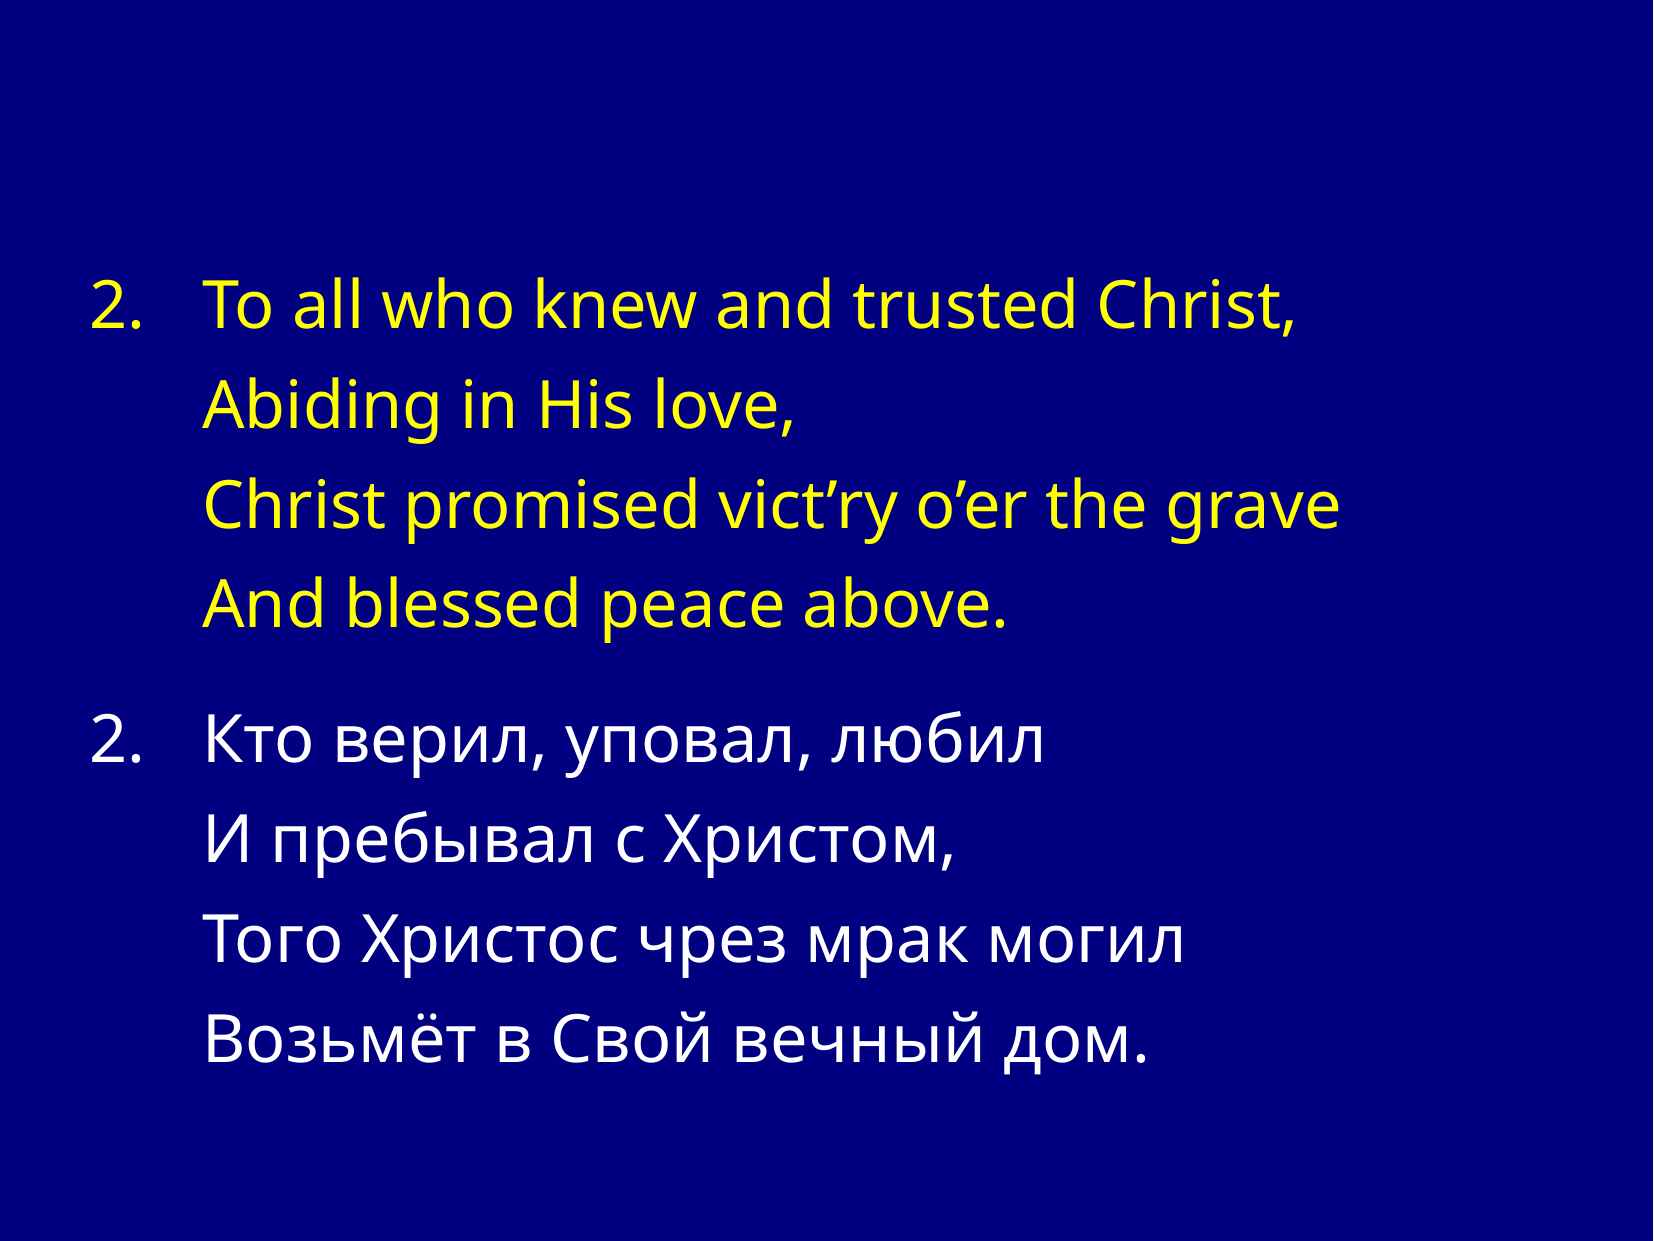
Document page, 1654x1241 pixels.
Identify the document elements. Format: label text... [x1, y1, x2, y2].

text_box 2. To all who knew and trusted Christ, Abiding in His love, Christ promised vict’ry o’er the grave And blessed peace above. [75, 150, 1576, 638]
text_box 2. Кто верил, уповал, любил И пребывал с Христом, Того Христос чрез мрак могил Возьмёт в Свой вечный дом. [75, 675, 1576, 1163]
